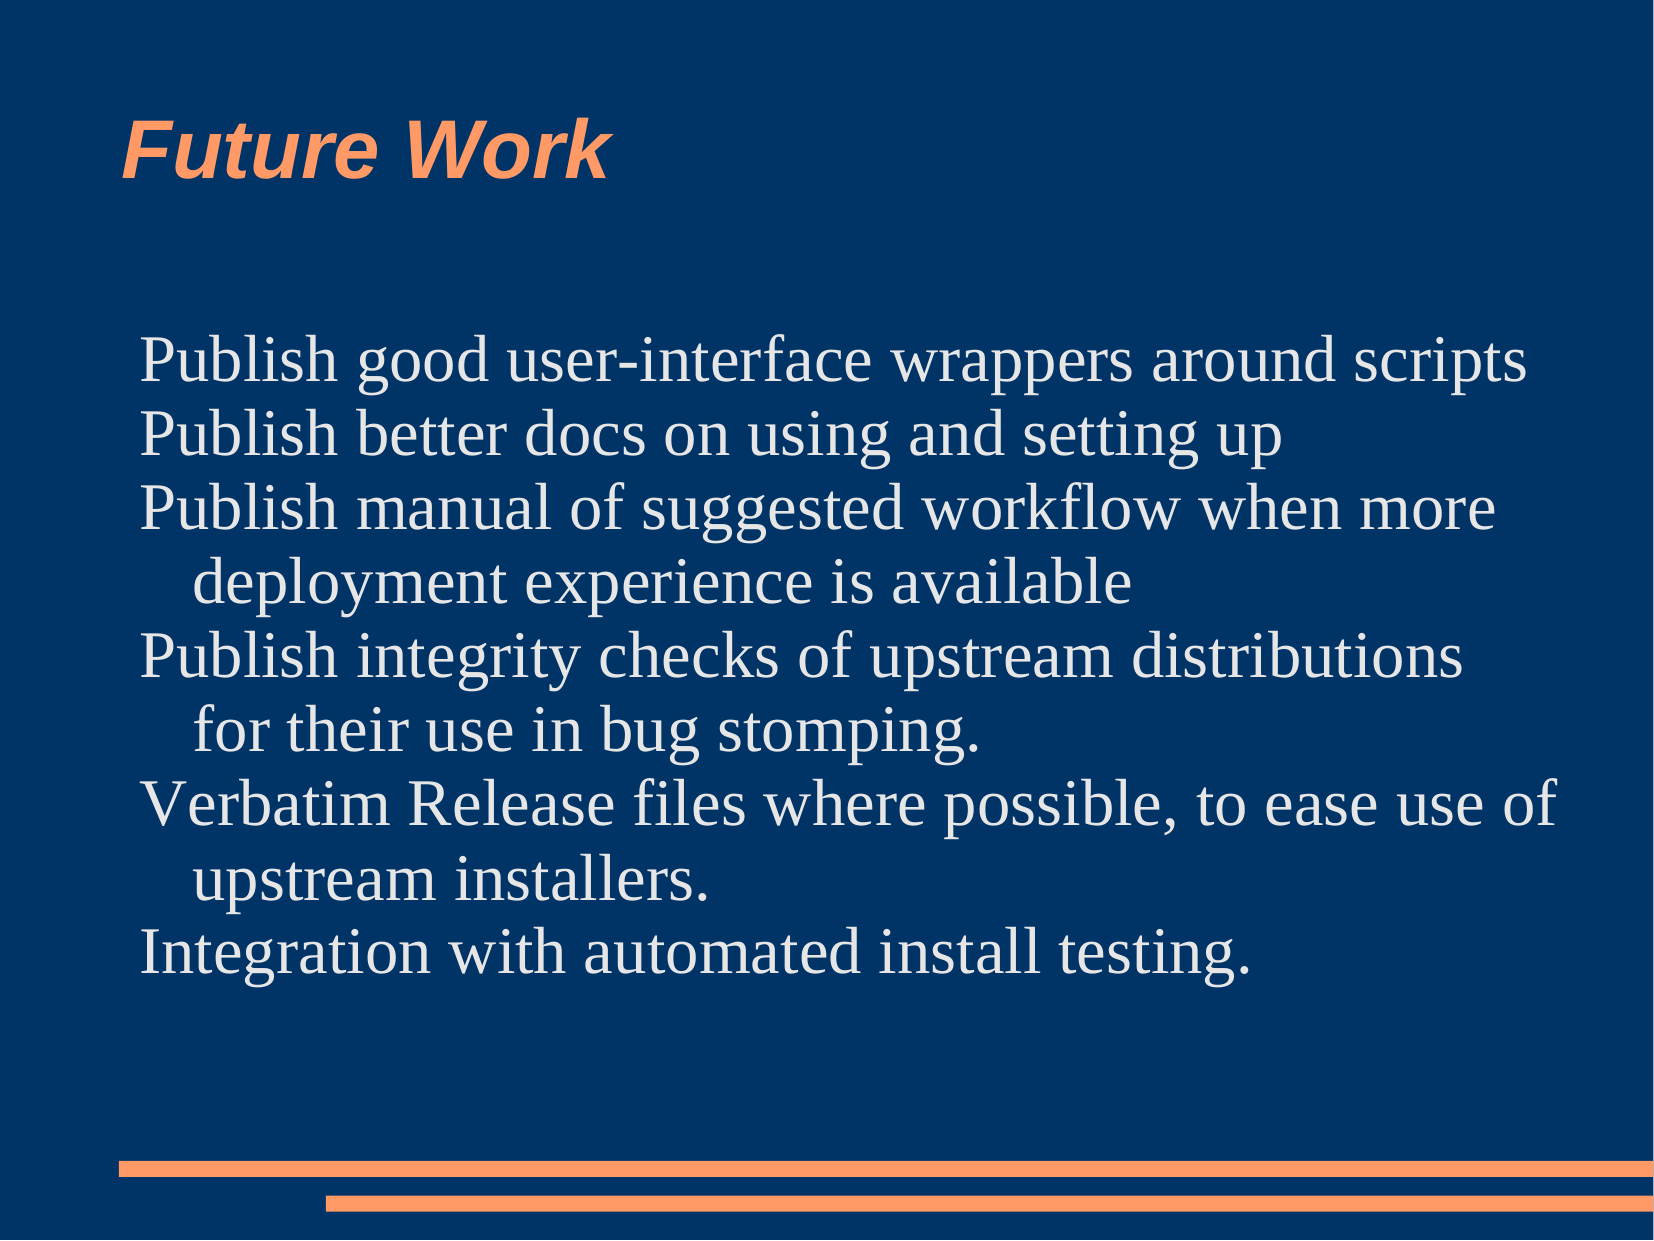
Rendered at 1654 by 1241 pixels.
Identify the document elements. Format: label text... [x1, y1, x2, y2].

title Future Work [121, 46, 1534, 254]
list Publish good user-interface wrappers around scripts Publish better docs on using and setting up Publish manual of suggested workflow when more deployment experience is available Publish integrity checks of upstream distributions for their use in bug stomping. Verbatim Release files where possible, to ease use of upstream installers. Integration with automated install testing. [121, 322, 1561, 1133]
